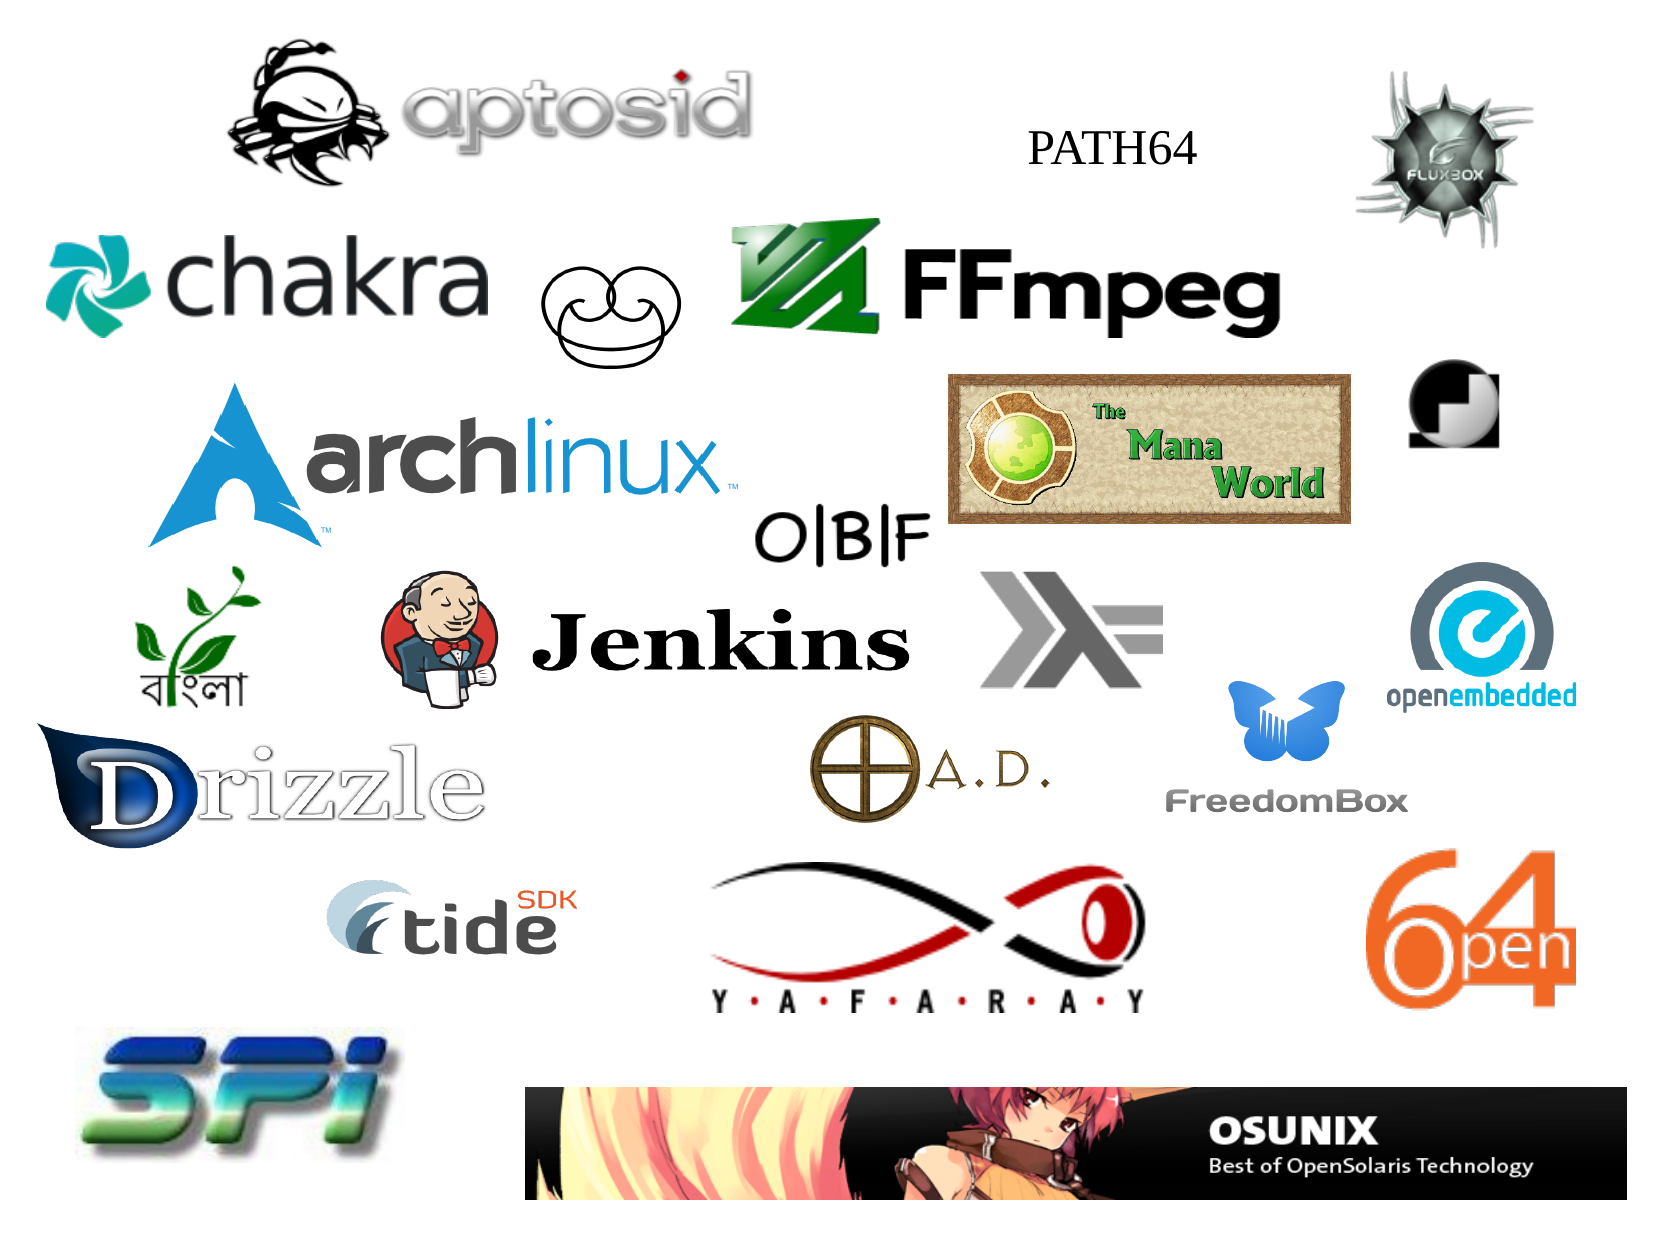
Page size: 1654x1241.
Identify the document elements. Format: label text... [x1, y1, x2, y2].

picture [75, 1027, 405, 1163]
text_box PATH64 [1012, 112, 1213, 183]
picture [124, 258, 1576, 1034]
picture [731, 218, 1313, 338]
picture [1407, 359, 1501, 451]
picture [1328, 37, 1576, 285]
picture [46, 235, 488, 338]
picture [37, 723, 608, 976]
picture [225, 37, 754, 188]
picture [948, 374, 1351, 524]
picture [525, 1087, 1627, 1201]
